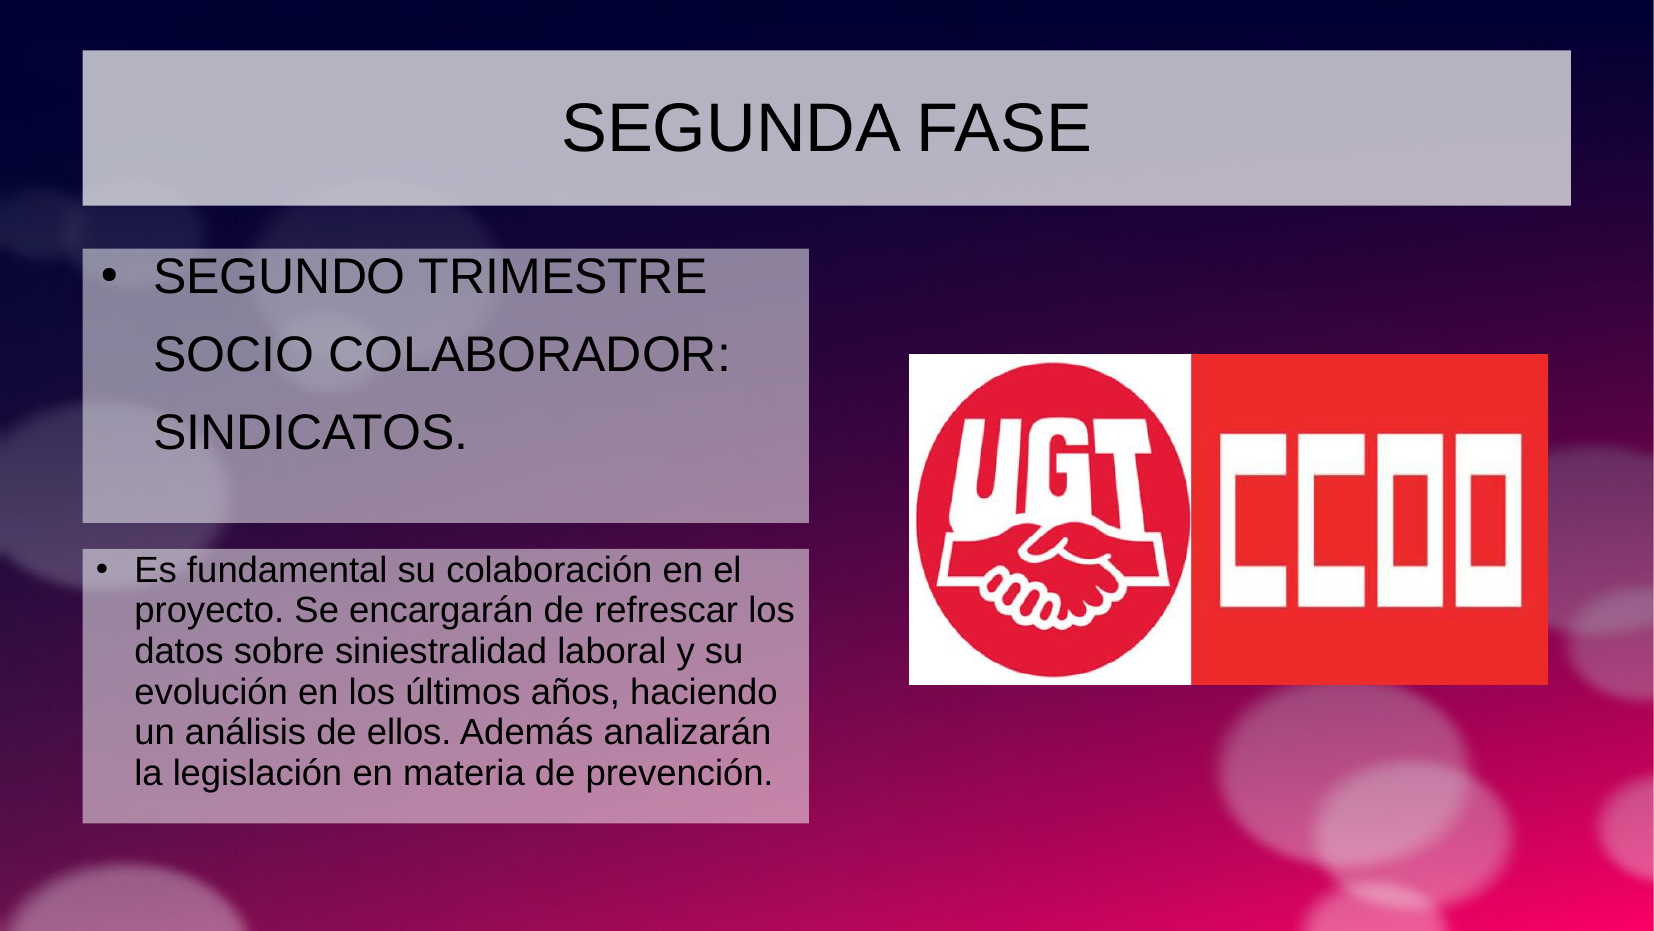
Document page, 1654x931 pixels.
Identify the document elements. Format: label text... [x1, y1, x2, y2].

list SEGUNDO TRIMESTRE SOCIO COLABORADOR: SINDICATOS. [82, 248, 809, 523]
picture [0, 0, 1654, 931]
list Es fundamental su colaboración en el proyecto. Se encargarán de refrescar los datos sobre siniestralidad laboral y su evolución en los últimos años, haciendo un análisis de ellos. Además analizarán la legislación en materia de prevención. [82, 548, 809, 824]
title SEGUNDA FASE [82, 50, 1571, 206]
